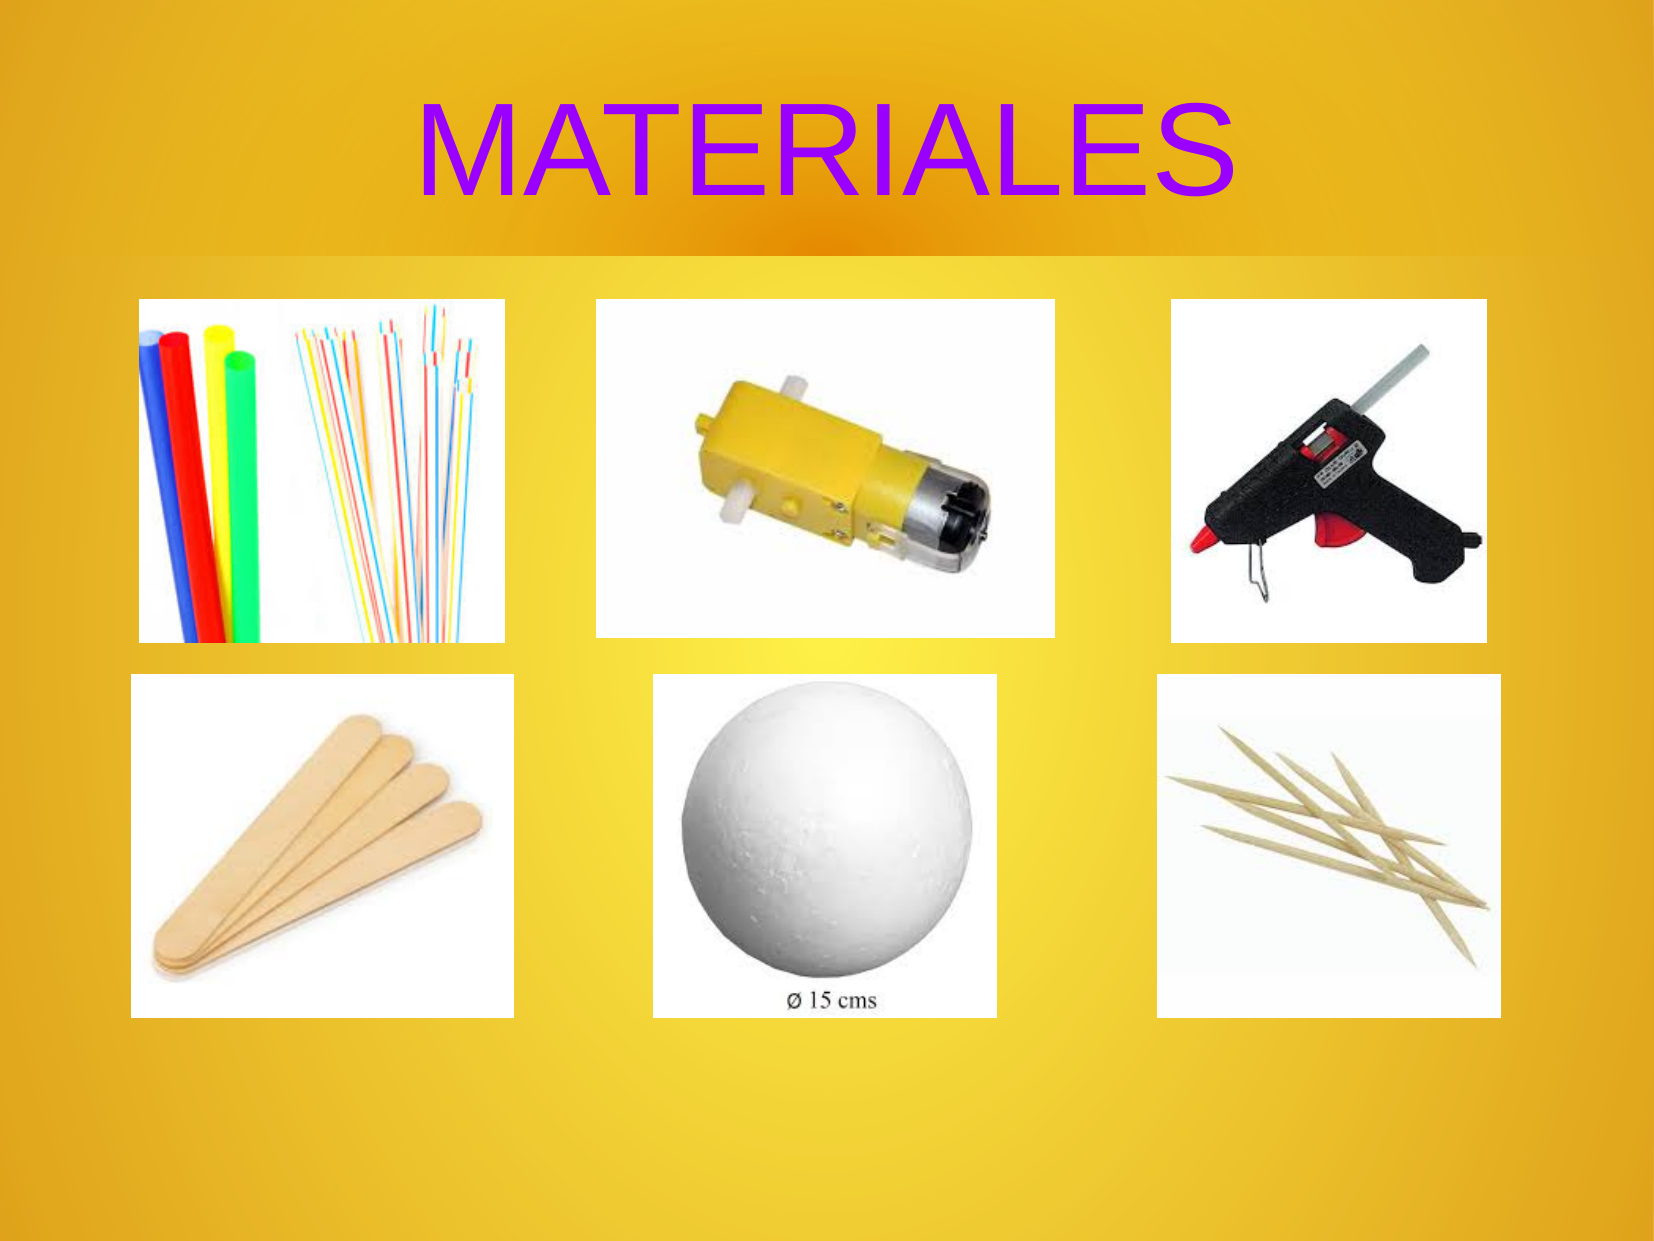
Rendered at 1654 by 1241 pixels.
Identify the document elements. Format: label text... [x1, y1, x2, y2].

picture [1171, 299, 1487, 643]
picture [131, 674, 514, 1018]
picture [139, 299, 505, 643]
title MATERIALES [82, 47, 1571, 252]
picture [596, 299, 1055, 638]
picture [653, 674, 997, 1018]
picture [1157, 674, 1501, 1018]
